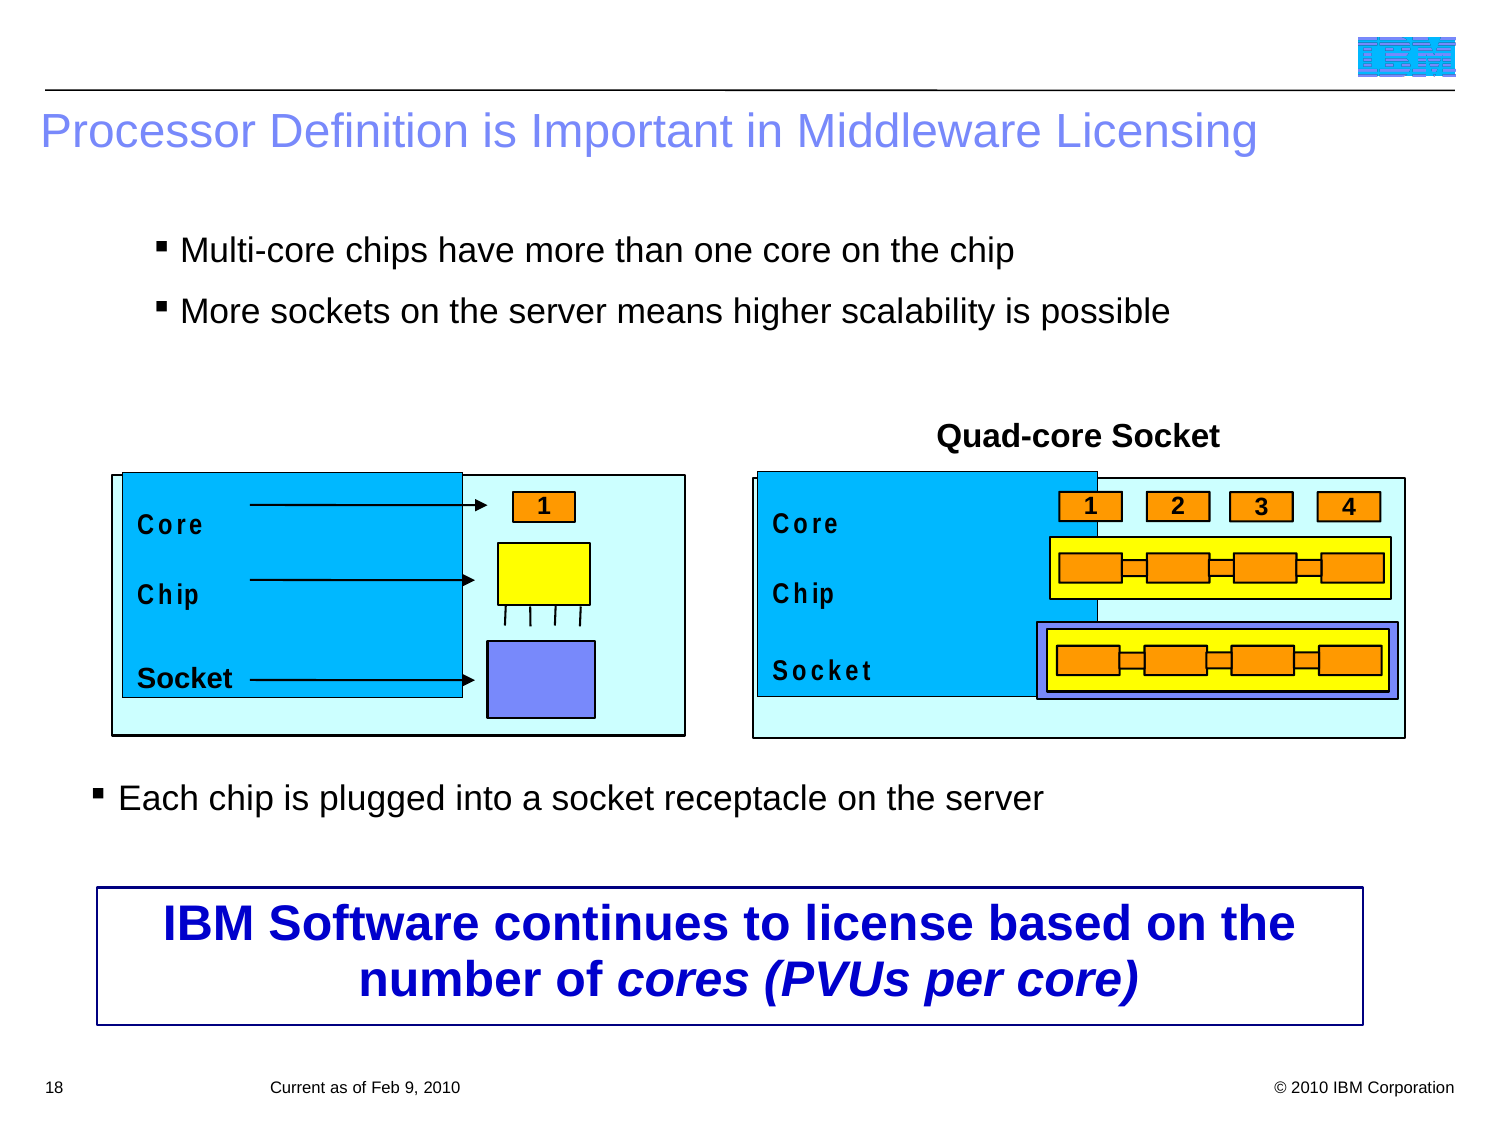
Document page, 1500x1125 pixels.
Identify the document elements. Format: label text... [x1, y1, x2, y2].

text_box 1 [1059, 491, 1122, 522]
chart [122, 472, 463, 698]
text_box 2 [1146, 491, 1210, 522]
list Multi-core chips have more than one core on the chip More sockets on the server means higher scalability is possible [24, 224, 1363, 363]
text_box [752, 478, 1405, 738]
text_box 3 [1230, 492, 1293, 523]
text_box [112, 474, 685, 736]
text_box IBM Software continues to license based on the number of cores (PVUs per core) [97, 887, 1363, 1025]
text_box Quad-core Socket [833, 415, 1325, 467]
text_box 4 [1317, 492, 1381, 523]
title Processor Definition is Important in Middleware Licensing [25, 99, 1500, 168]
text_box Socket [121, 654, 248, 703]
chart [757, 471, 1098, 697]
text_box 1 [512, 491, 576, 522]
text_box Each chip is plugged into a socket receptacle on the server [75, 769, 1401, 838]
